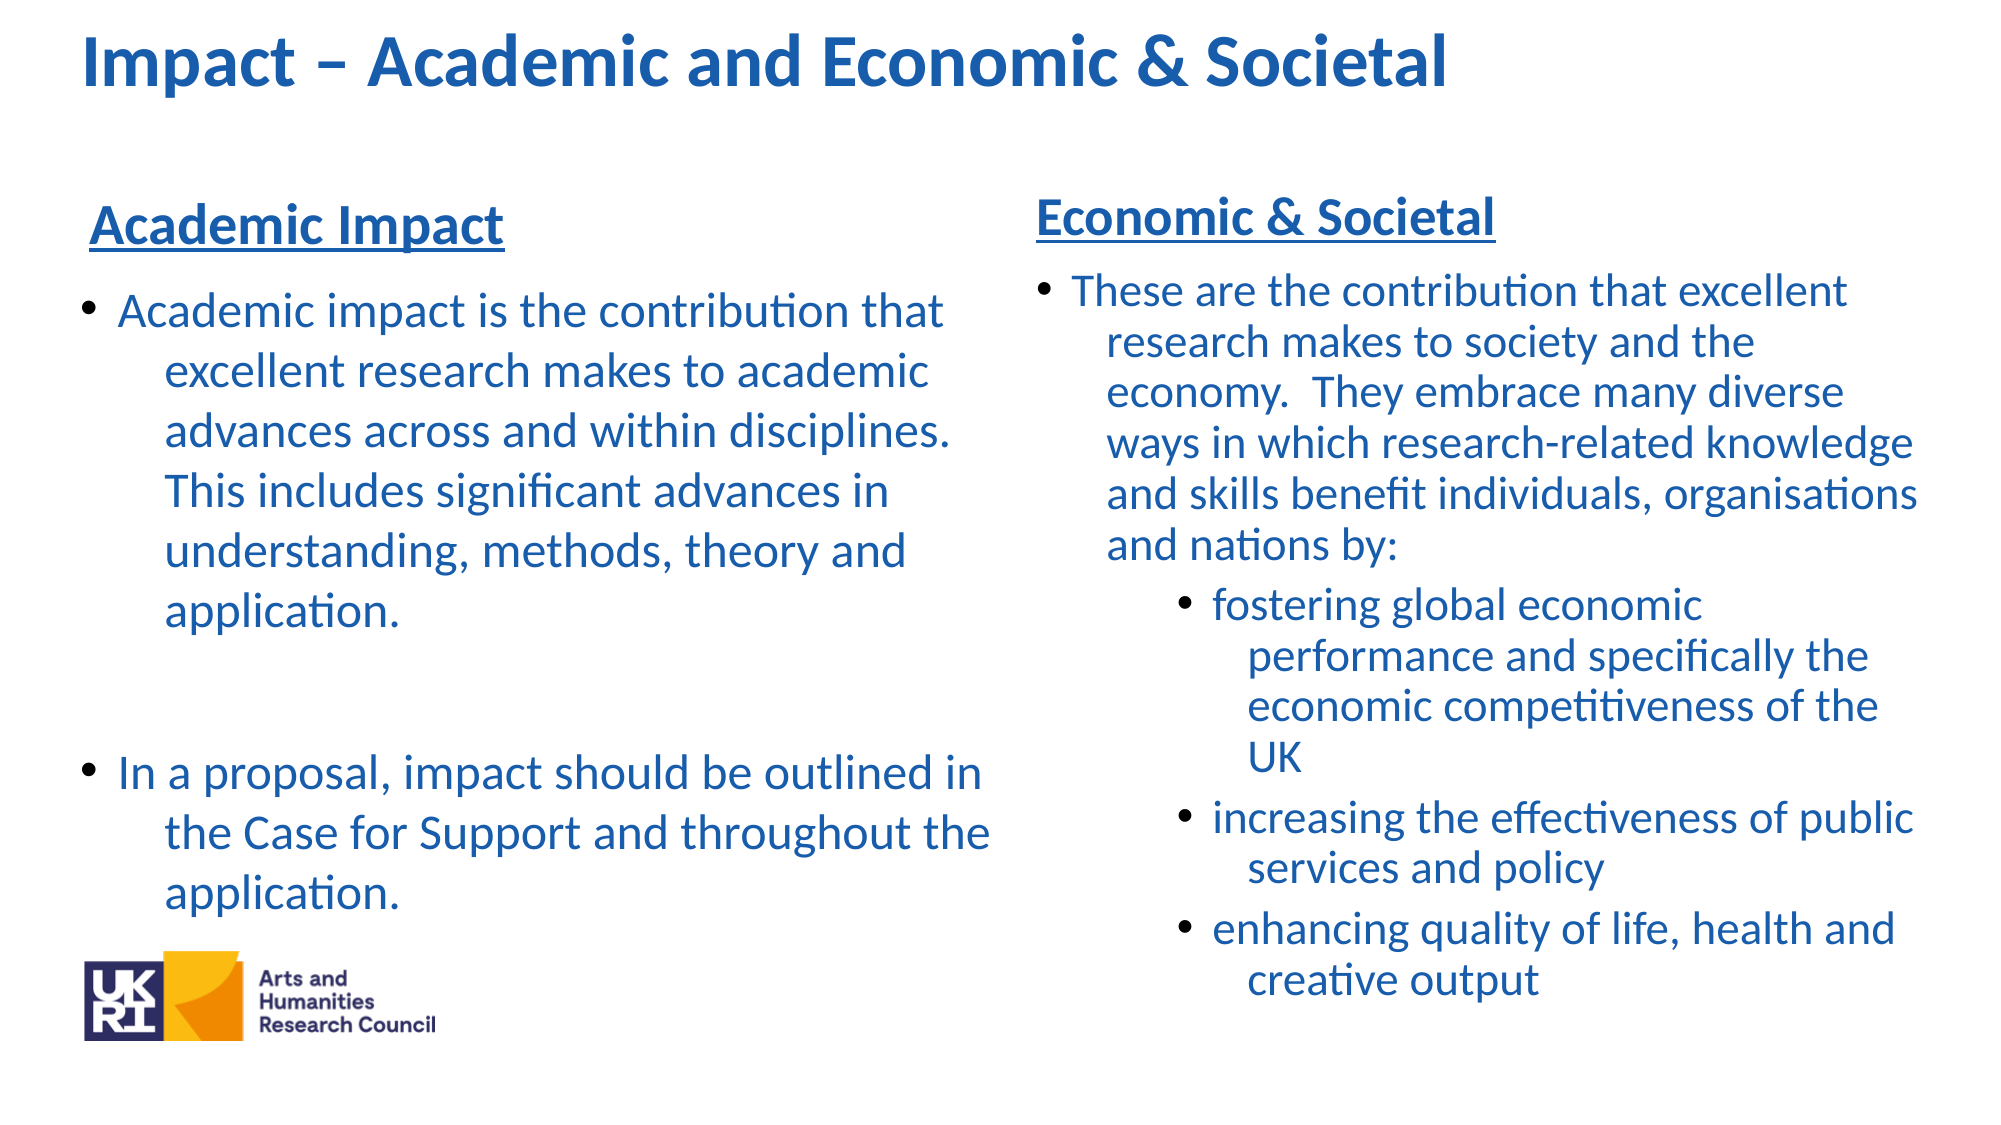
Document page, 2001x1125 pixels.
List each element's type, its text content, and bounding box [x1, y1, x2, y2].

text_box Academic Impact Academic impact is the contribution that excellent research makes to academic advances across and within disciplines. This includes significant advances in understanding, methods, theory and application. In a proposal, impact should be outlined in the Case for Support and throughout the application. [64, 186, 1020, 982]
text_box Impact – Academic and Economic & Societal [66, 4, 1902, 109]
text_box Economic & Societal These are the contribution that excellent research makes to society and the economy. They embrace many diverse ways in which research-related knowledge and skills benefit individuals, organisations and nations by: fostering global economic performance and specifically the economic competitiveness of the UK increasing the effectiveness of public services and policy enhancing quality of life, health and creative output [1020, 186, 1936, 1017]
